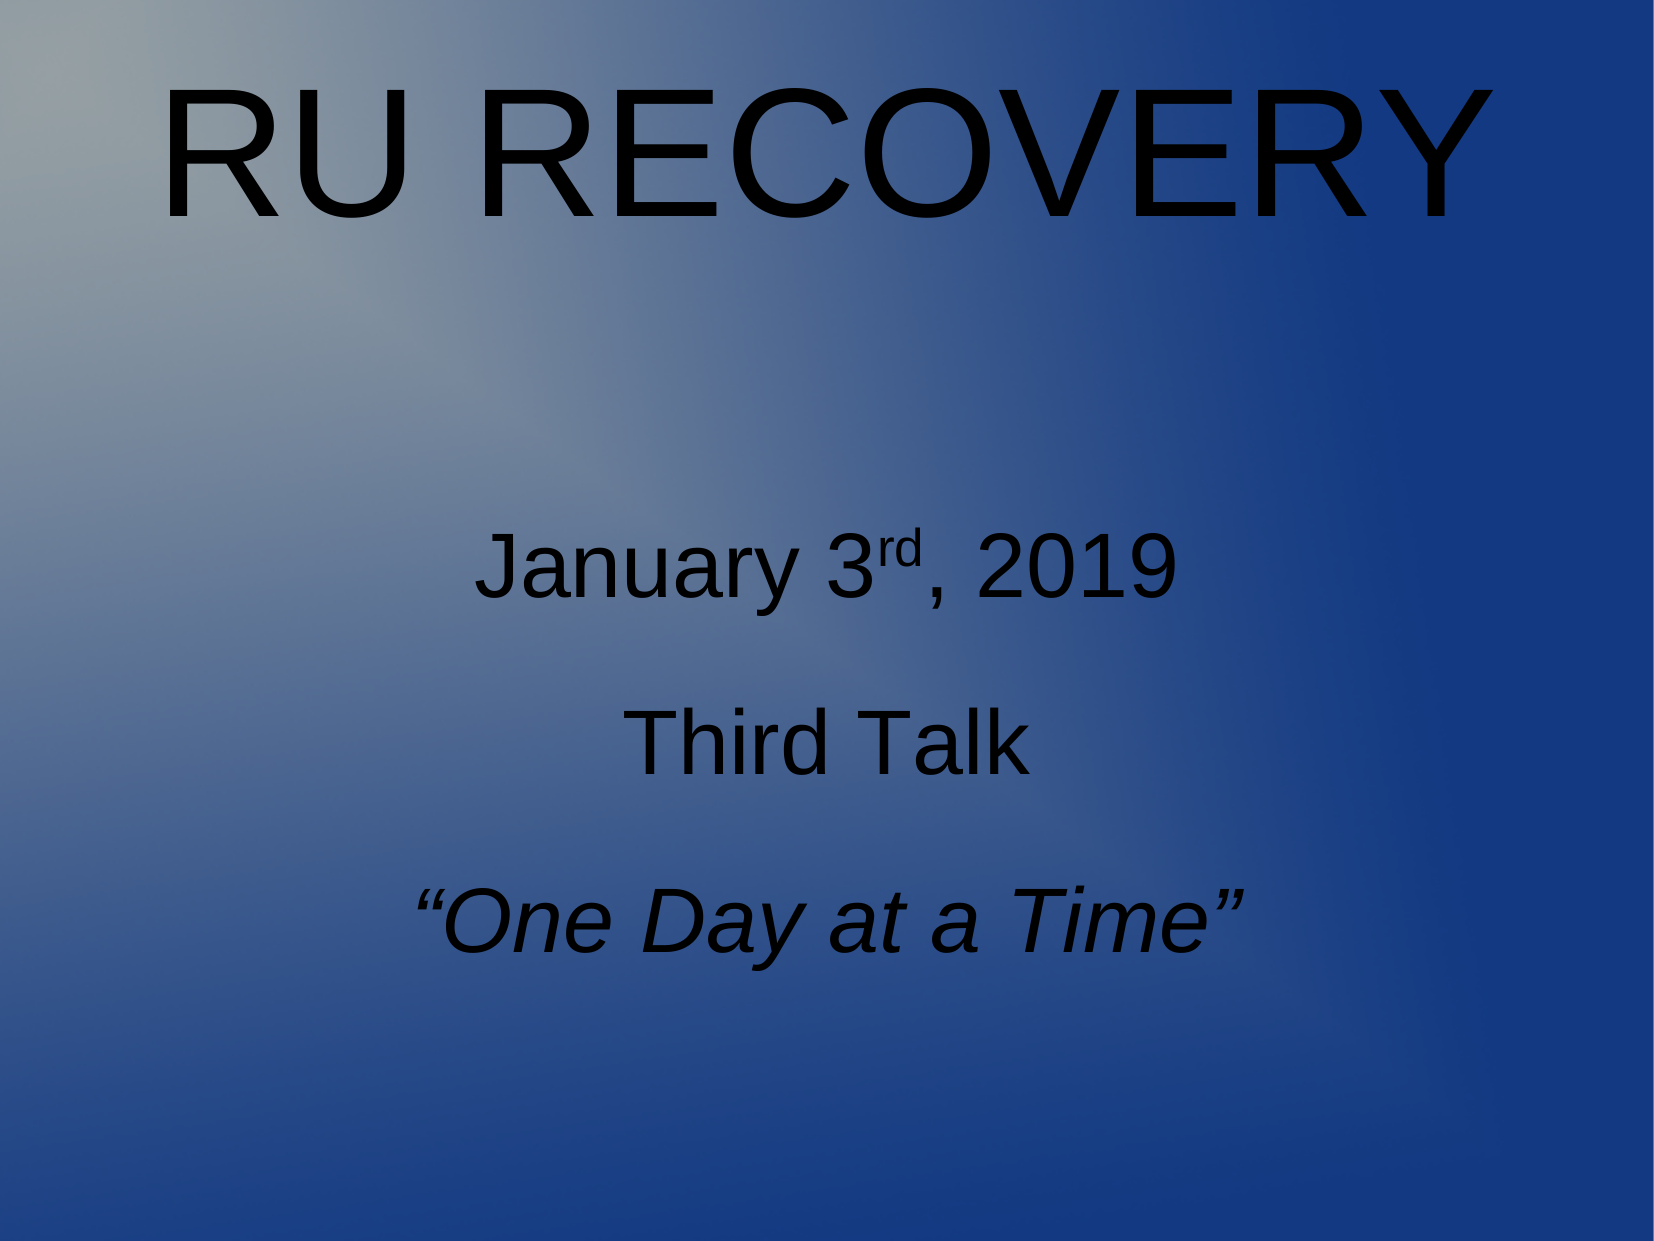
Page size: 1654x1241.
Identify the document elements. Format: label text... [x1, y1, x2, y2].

title RU RECOVERY [82, 49, 1571, 257]
subtitle January 3rd, 2019 Third Talk “One Day at a Time” [82, 290, 1571, 1109]
picture [0, 0, 1654, 1241]
